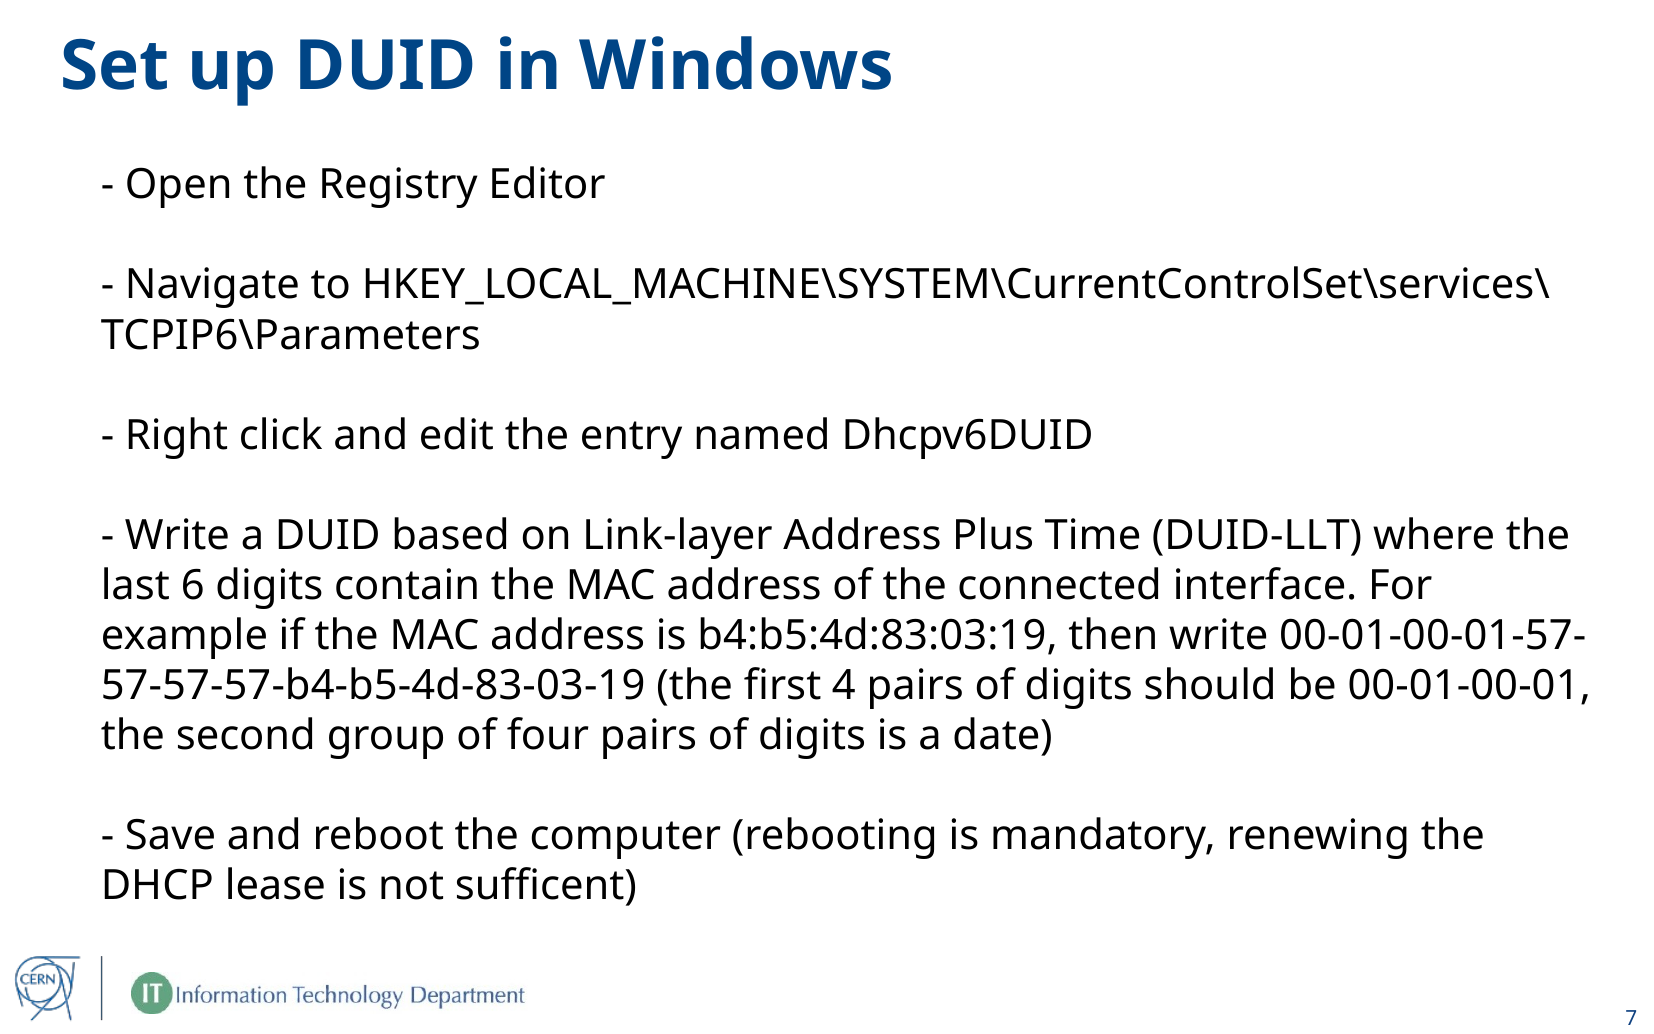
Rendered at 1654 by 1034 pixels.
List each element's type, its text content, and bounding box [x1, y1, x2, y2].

text_box - Open the Registry Editor - Navigate to HKEY_LOCAL_MACHINE\SYSTEM\CurrentControlSet\services\TCPIP6\Parameters - Right click and edit the entry named Dhcpv6DUID - Write a DUID based on Link-layer Address Plus Time (DUID-LLT) where the last 6 digits contain the MAC address of the connected interface. For example if the MAC address is b4:b5:4d:83:03:19, then write 00-01-00-01-57-57-57-57-b4-b5-4d-83-03-19 (the first 4 pairs of digits should be 00-01-00-01, the second group of four pairs of digits is a date) - Save and reboot the computer (rebooting is mandatory, renewing the DHCP lease is not sufficent) [86, 149, 1609, 906]
picture [131, 972, 774, 1014]
title Set up DUID in Windows [60, 0, 1528, 138]
picture [17, 985, 59, 1001]
picture [16, 985, 64, 1032]
